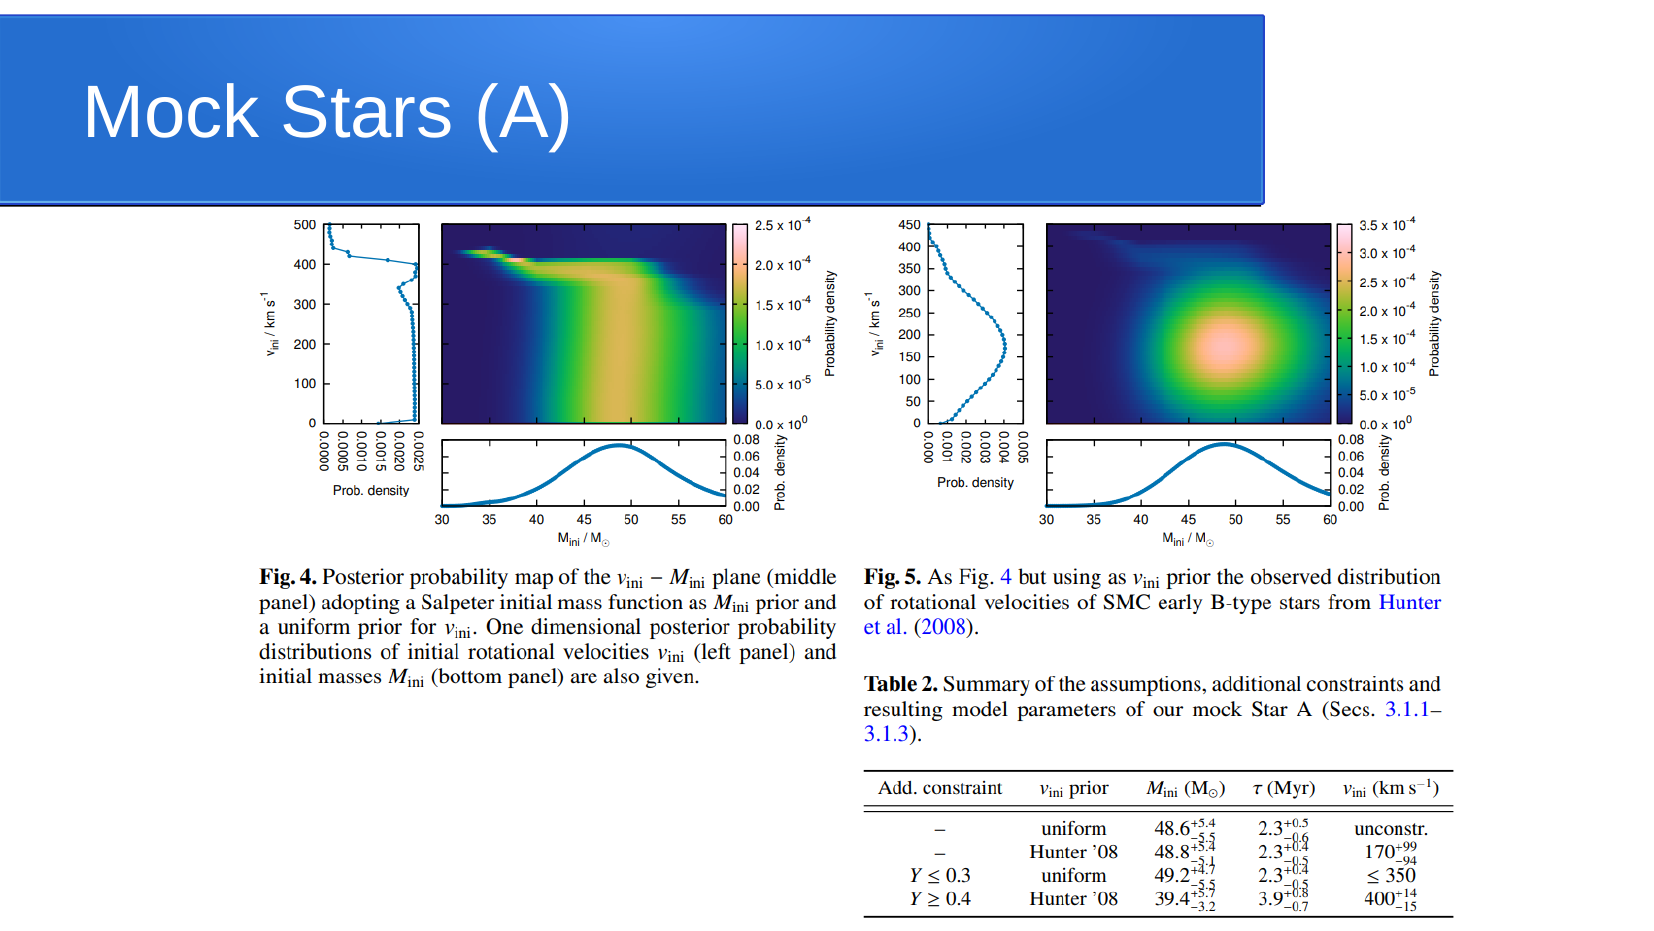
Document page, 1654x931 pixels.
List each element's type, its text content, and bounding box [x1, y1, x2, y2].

picture [255, 209, 1466, 929]
title Mock Stars (A) [82, 35, 1235, 189]
